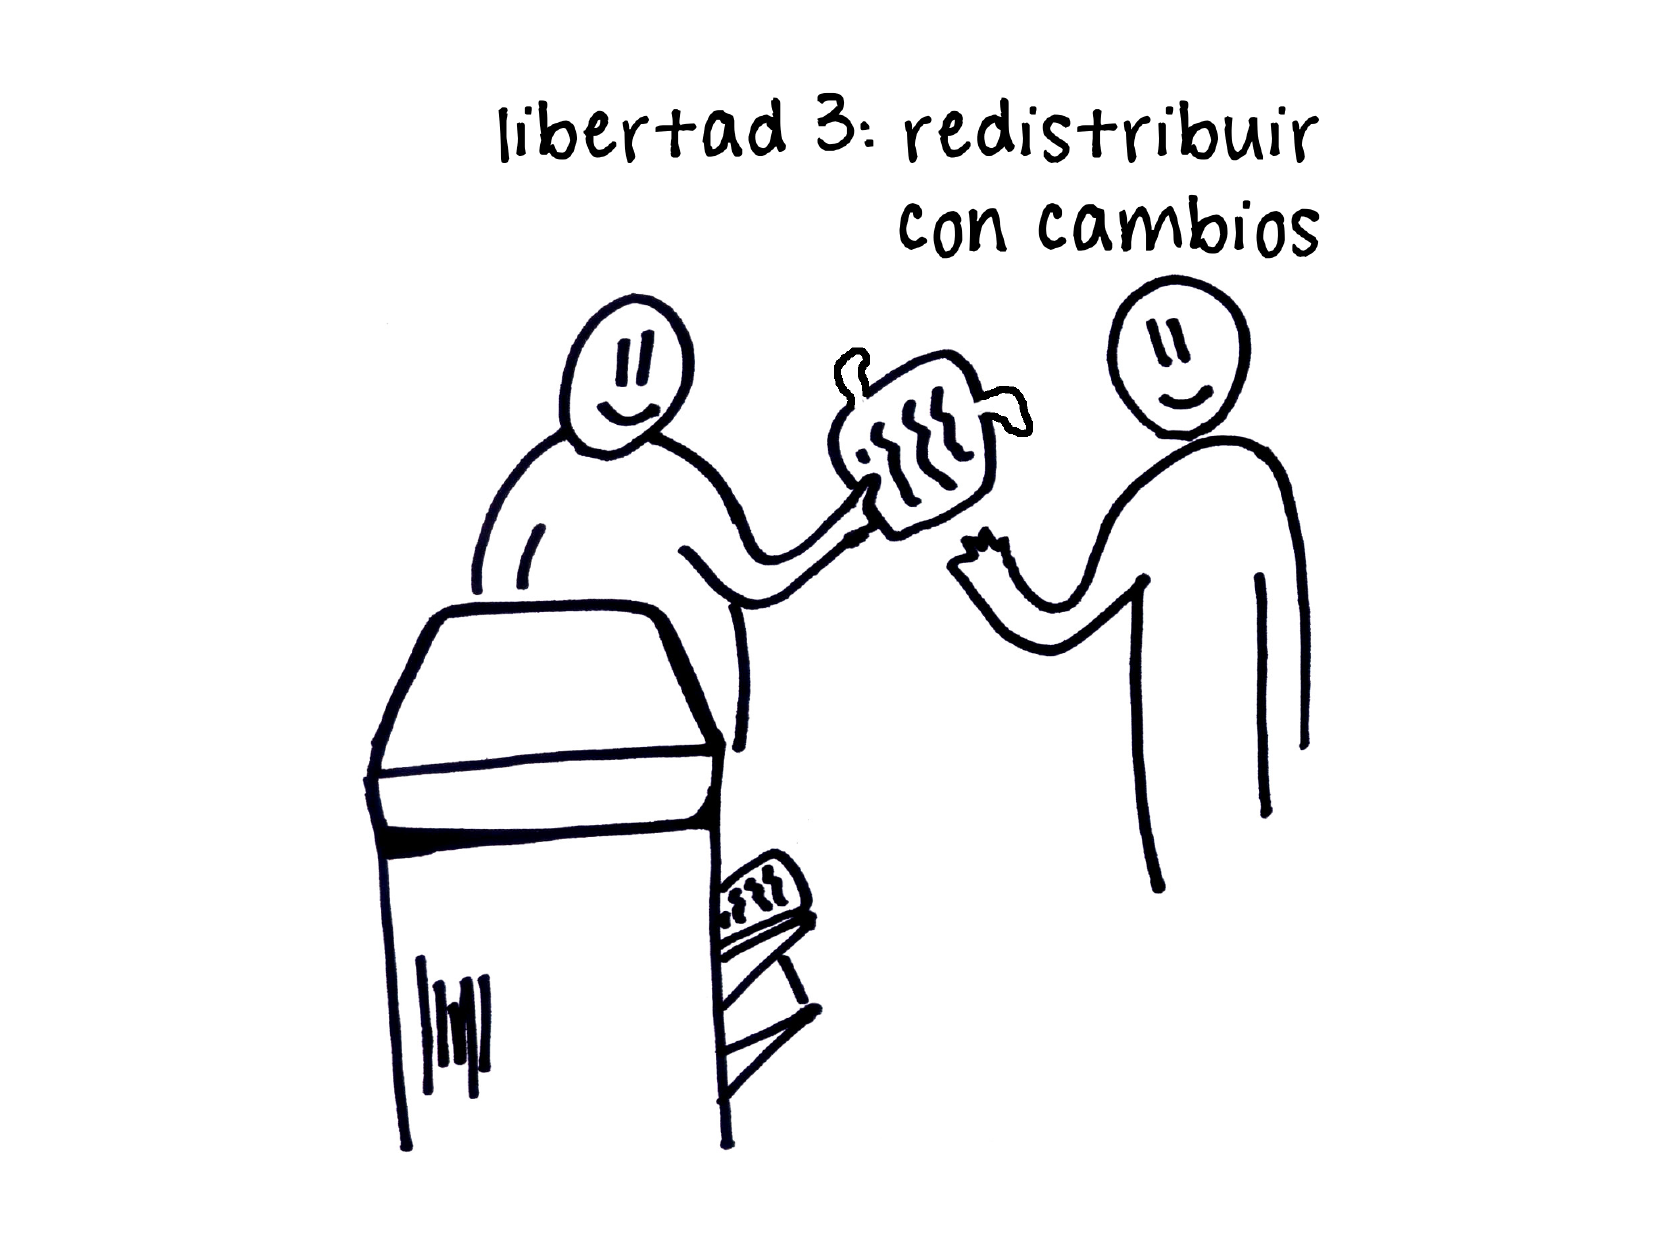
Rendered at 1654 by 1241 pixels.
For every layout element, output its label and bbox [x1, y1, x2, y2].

picture [186, 23, 1477, 1219]
